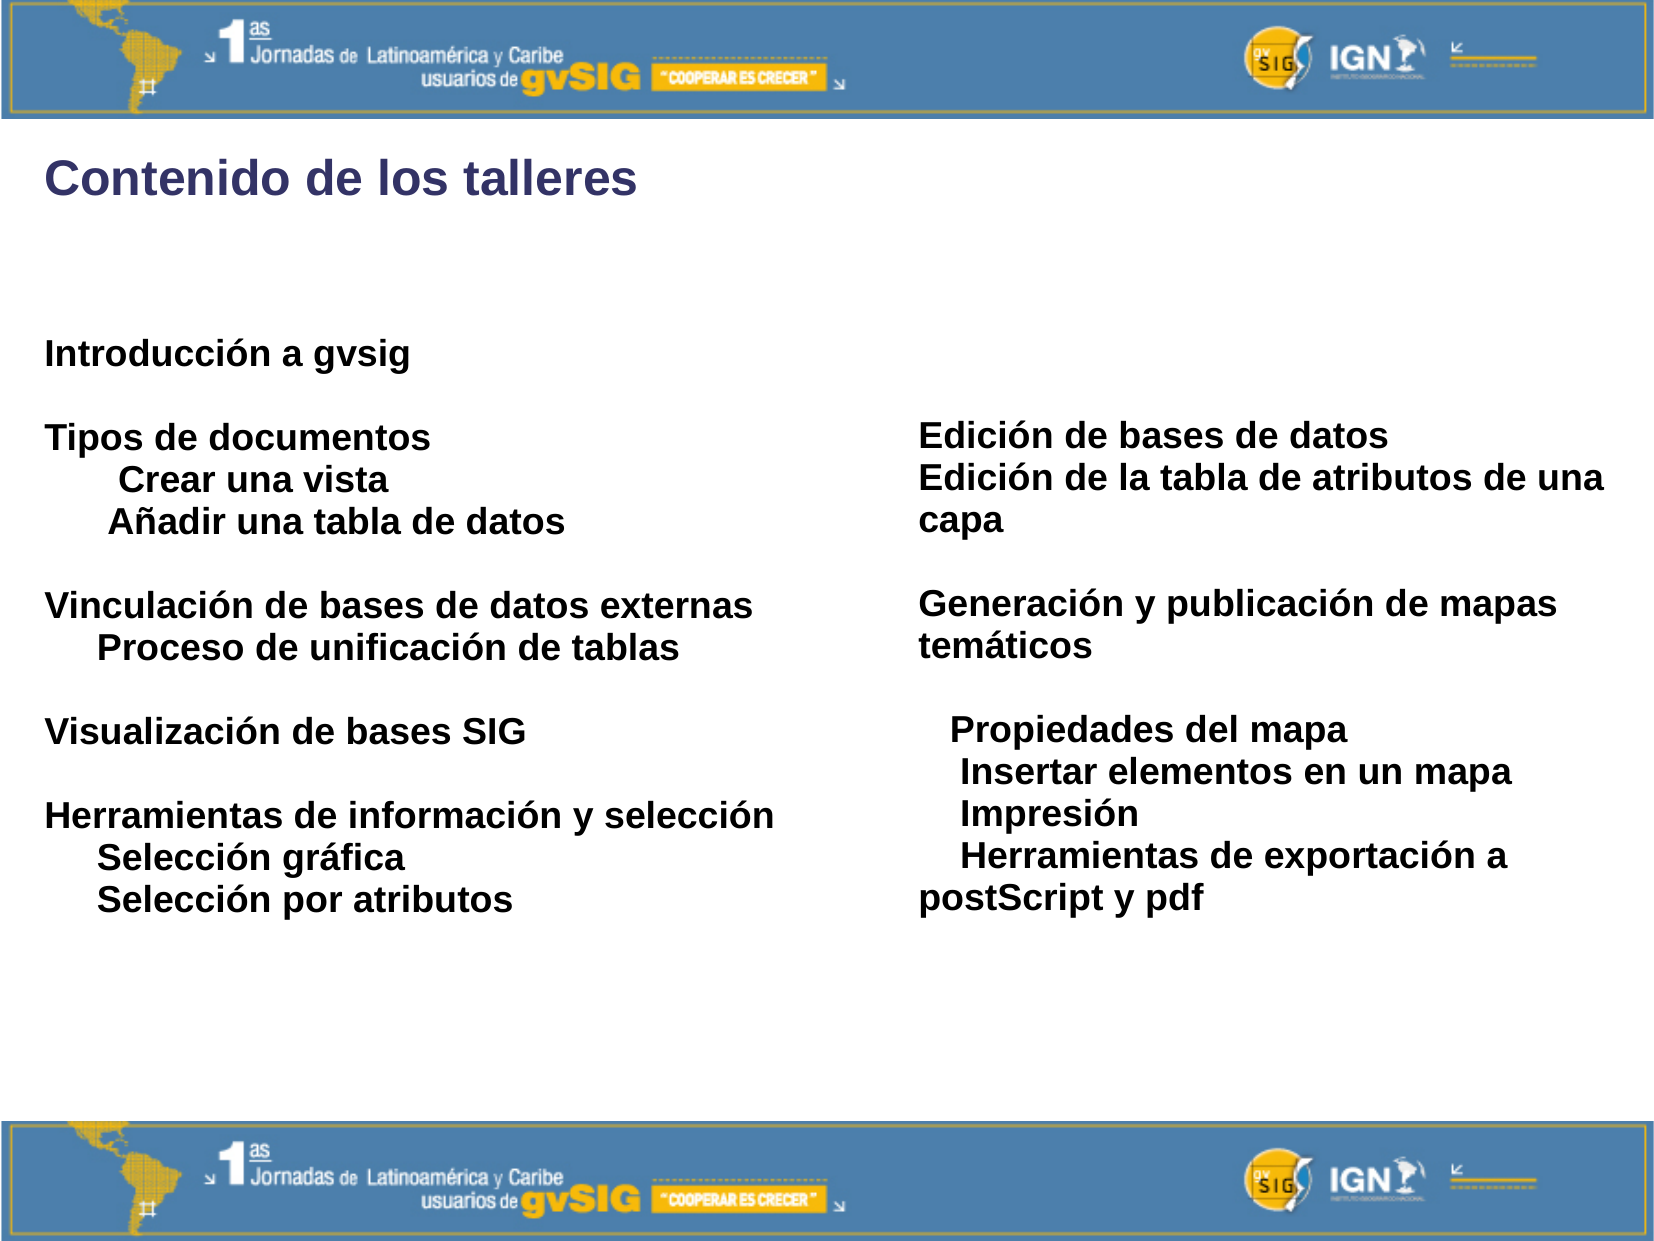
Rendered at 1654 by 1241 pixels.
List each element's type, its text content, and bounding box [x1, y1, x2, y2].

picture [0, 1121, 1654, 1241]
text_box Introducción a gvsig Tipos de documentos Crear una vista Añadir una tabla de datos Vinculación de bases de datos externas Proceso de unificación de tablas Visualización de bases SIG Herramientas de información y selección Selección gráfica Selección por atributos [29, 324, 916, 989]
text_box Edición de bases de datos Edición de la tabla de atributos de una capa Generación y publicación de mapas temáticos Propiedades del mapa Insertar elementos en un mapa Impresión Herramientas de exportación a postScript y pdf [903, 407, 1642, 942]
picture [0, 0, 1654, 119]
text_box Contenido de los talleres [29, 115, 654, 311]
